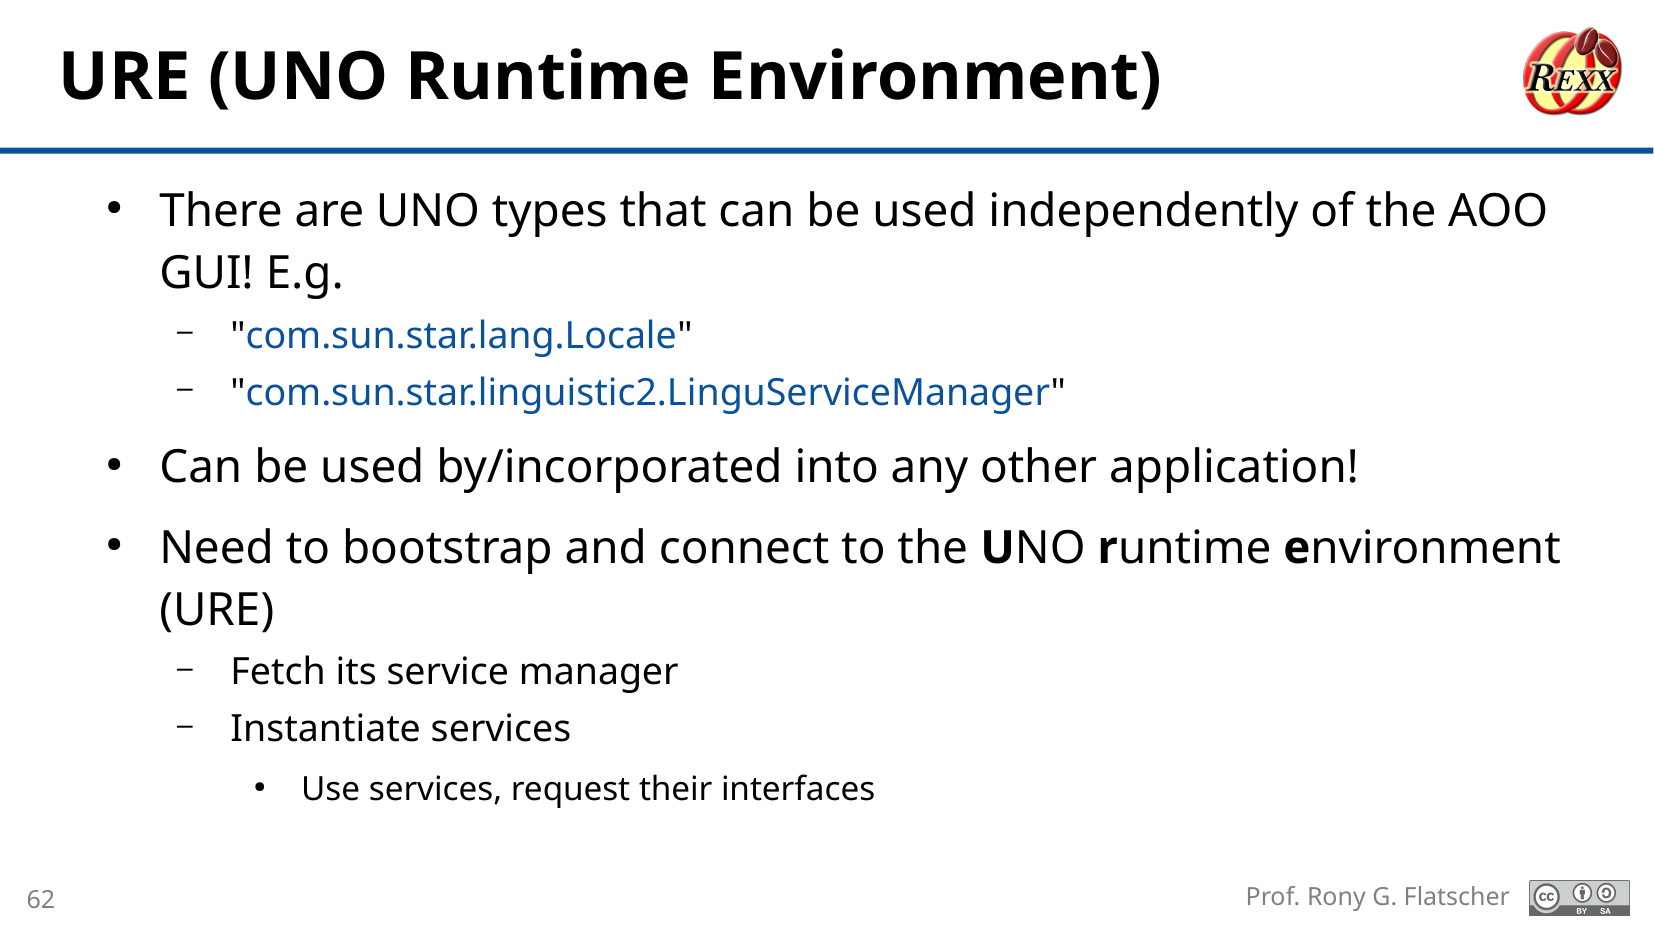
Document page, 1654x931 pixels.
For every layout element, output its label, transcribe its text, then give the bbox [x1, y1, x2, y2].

title URE (UNO Runtime Environment) [0, 0, 1625, 148]
list There are UNO types that can be used independently of the AOO GUI! E.g. "com.sun.star.lang.Locale" "com.sun.star.linguistic2.LinguServiceManager" Can be used by/incorporated into any other application! Need to bootstrap and connect to the UNO runtime environment (URE) Fetch its service manager Instantiate services Use services, request their interfaces [88, 177, 1577, 857]
